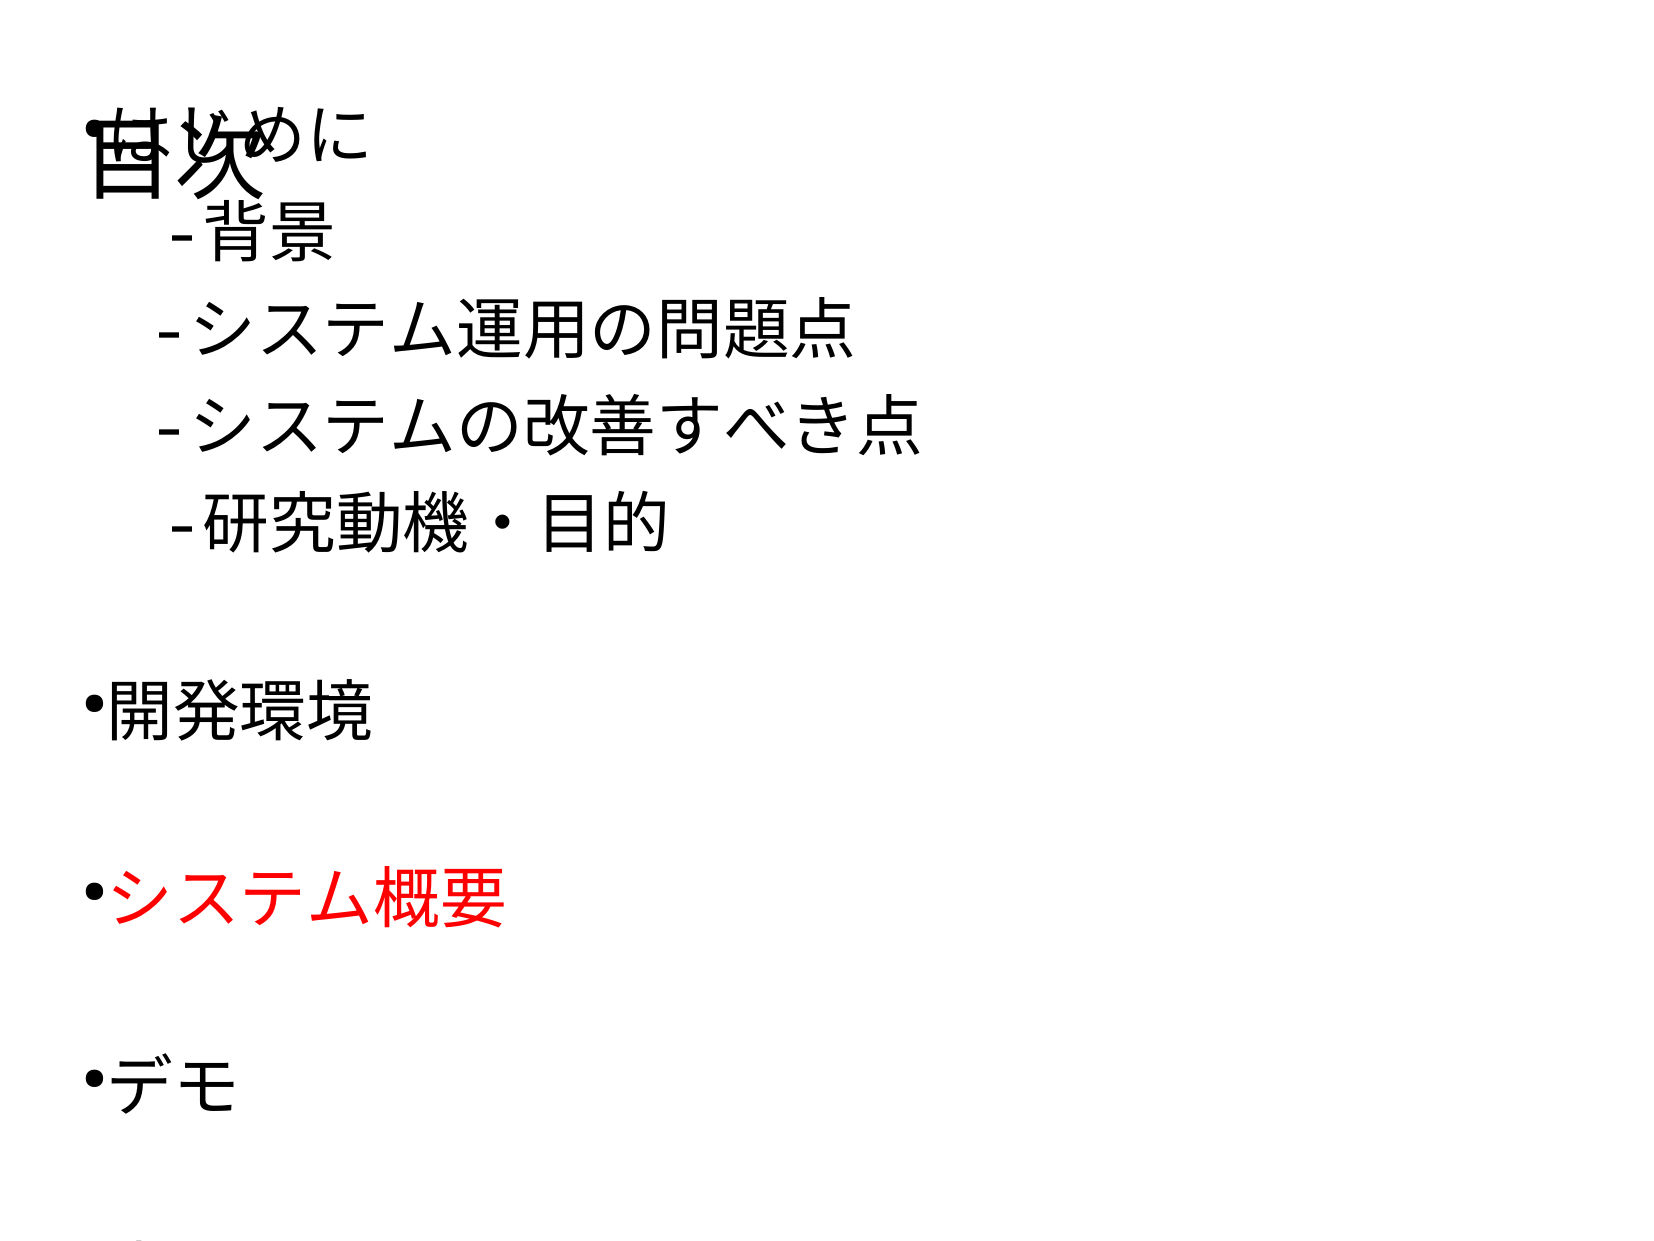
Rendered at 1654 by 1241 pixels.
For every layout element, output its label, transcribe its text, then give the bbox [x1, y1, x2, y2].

title 目次 [287, 237, 318, 243]
title 目次 [220, 231, 251, 236]
title 目次 [82, 56, 1571, 250]
title 目次 [220, 240, 251, 246]
subtitle はじめに -背景 -システム運用の問題点 -システムの改善すべき点 -研究動機・目的 開発環境 システム概要 デモ 今後の課題 [82, 265, 1571, 1134]
